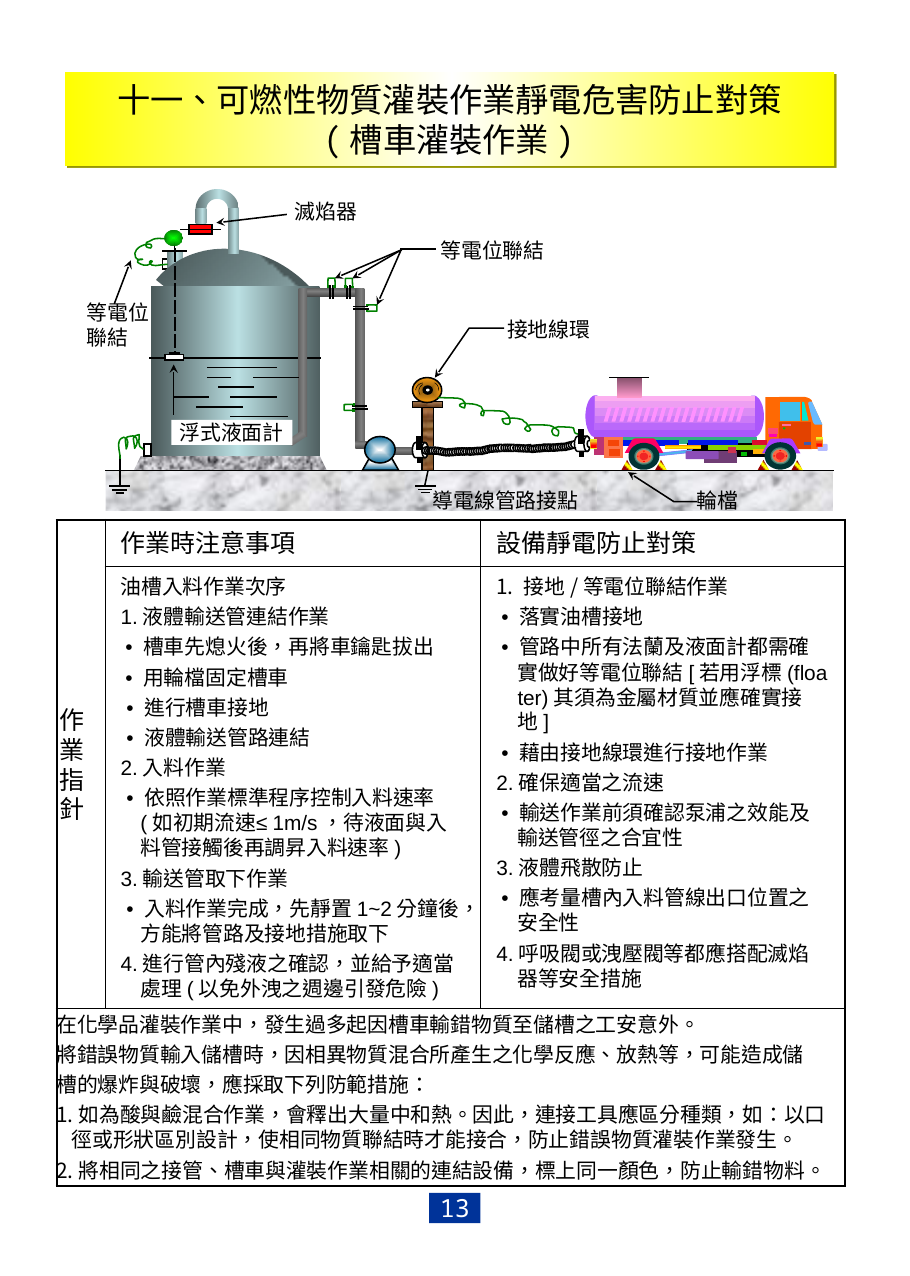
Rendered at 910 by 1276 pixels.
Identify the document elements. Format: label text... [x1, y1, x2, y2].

text_box [635, 471, 833, 511]
text_box 等電位 聯結 [80, 299, 155, 350]
table_header 作業指針 [58, 521, 105, 1008]
text_box [355, 310, 365, 405]
table_header 設備靜電防止對策 [481, 521, 844, 566]
text_box [133, 221, 329, 470]
text_box [189, 230, 212, 235]
table_cell 在化學品灌裝作業中，發生過多起因槽車輸錯物質至儲槽之工安意外。 將錯誤物質輸入儲槽時，因相異物質混合所產生之化學反應、放熱等，可能造成儲 槽的爆炸與破壞，應採取下列防範措施： 1.如為酸與鹼混合作業，會釋出大量中和熱。因此，連接工具應區分種類，如：以口徑或形狀區別設計，使相同物質聯結時才能接合，防止錯誤物質灌裝作業發生。 2.將相同之接管、槽車與灌裝作業相關的連結設備，標上同一顏色，防止輸錯物料。 [58, 1009, 844, 1185]
text_box [189, 189, 239, 229]
text_box [351, 288, 365, 306]
text_box 浮式液面計 [171, 419, 293, 445]
text_box 導電線管路接點 [414, 488, 597, 514]
text_box 接地線環 [503, 316, 594, 342]
text_box 13 [429, 1192, 481, 1224]
text_box 滅焰器 [291, 198, 361, 225]
text_box 輪檔 [689, 487, 747, 513]
text_box 等電位聯結 [401, 237, 560, 263]
text_box [655, 459, 667, 470]
table_header 作業時注意事項 [106, 521, 480, 566]
text_box [334, 287, 346, 297]
text_box [164, 230, 183, 246]
text_box [617, 378, 642, 398]
text_box 十一、可燃性物質灌裝作業靜電危害防止對策 (槽車灌裝作業) [65, 72, 835, 166]
text_box [757, 459, 770, 470]
text_box [791, 460, 803, 471]
text_box [621, 459, 633, 470]
text_box [105, 377, 689, 511]
text_box [574, 430, 582, 457]
table_cell 油槽入料作業次序 1.液體輸送管連結作業 • 槽車先熄火後，再將車鑰匙拔出 • 用輪檔固定槽車 • 進行槽車接地 • 液體輸送管路連結 2.入料作業 • 依照作業標準程序控制入料速率(如初期流速≤1m/s，待液面與入料管接觸後再調昇入料速率) 3.輸送管取下作業 • 入料作業完成，先靜置1~2分鐘後，方能將管路及接地措施取下 4.進行管內殘液之確認，並給予適當處理(以免外洩之週邊引發危險) [106, 567, 480, 1008]
picture [582, 393, 828, 470]
table_cell 1. 接地/等電位聯結作業 • 落實油槽接地 • 管路中所有法蘭及液面計都需確實做好等電位聯結[若用浮標(floater)其須為金屬材質並應確實接地] • 藉由接地線環進行接地作業 2.確保適當之流速 • 輸送作業前須確認泵浦之效能及輸送管徑之合宜性 3.液體飛散防止 • 應考量槽內入料管線出口位置之安全性 4.呼吸閥或洩壓閥等都應搭配滅焰器等安全措施 [481, 567, 844, 1008]
